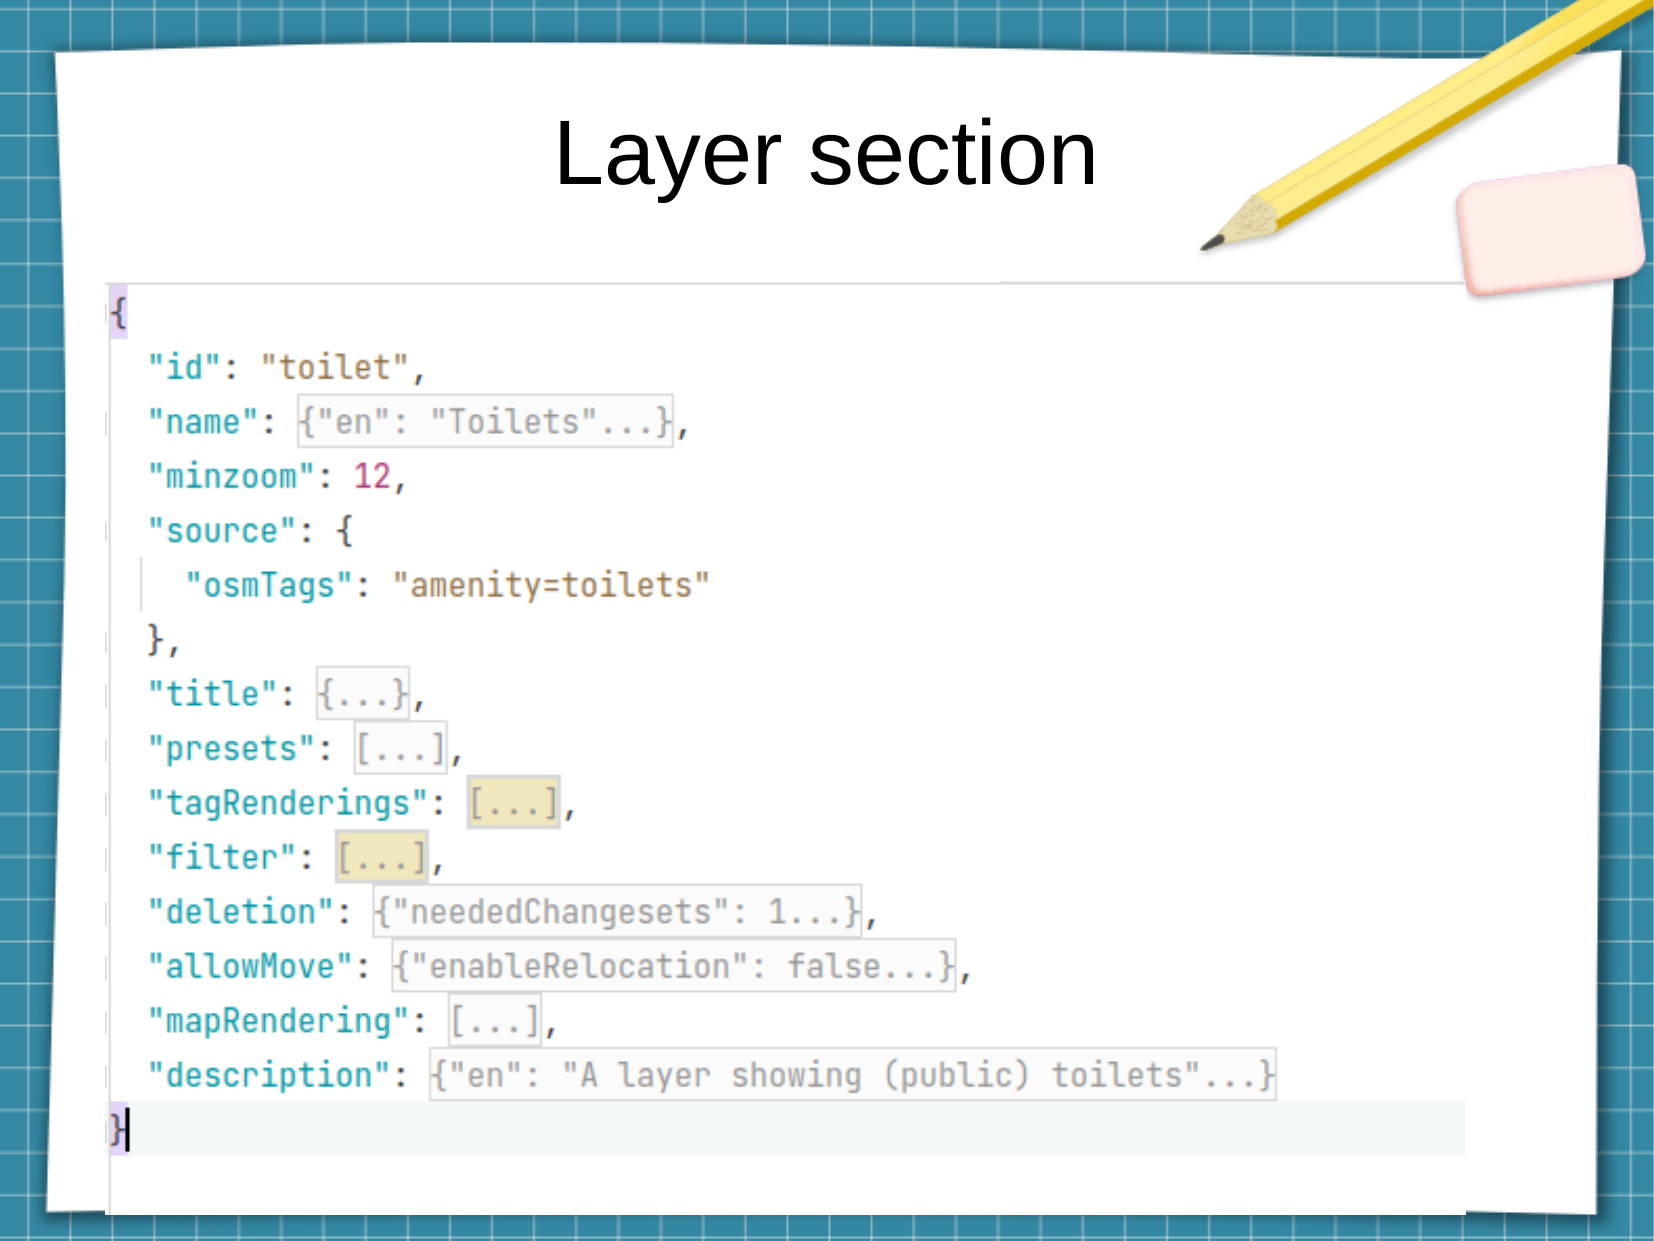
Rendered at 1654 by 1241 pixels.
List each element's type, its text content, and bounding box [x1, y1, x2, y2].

picture [0, 0, 1654, 1241]
title Layer section [82, 49, 1571, 257]
